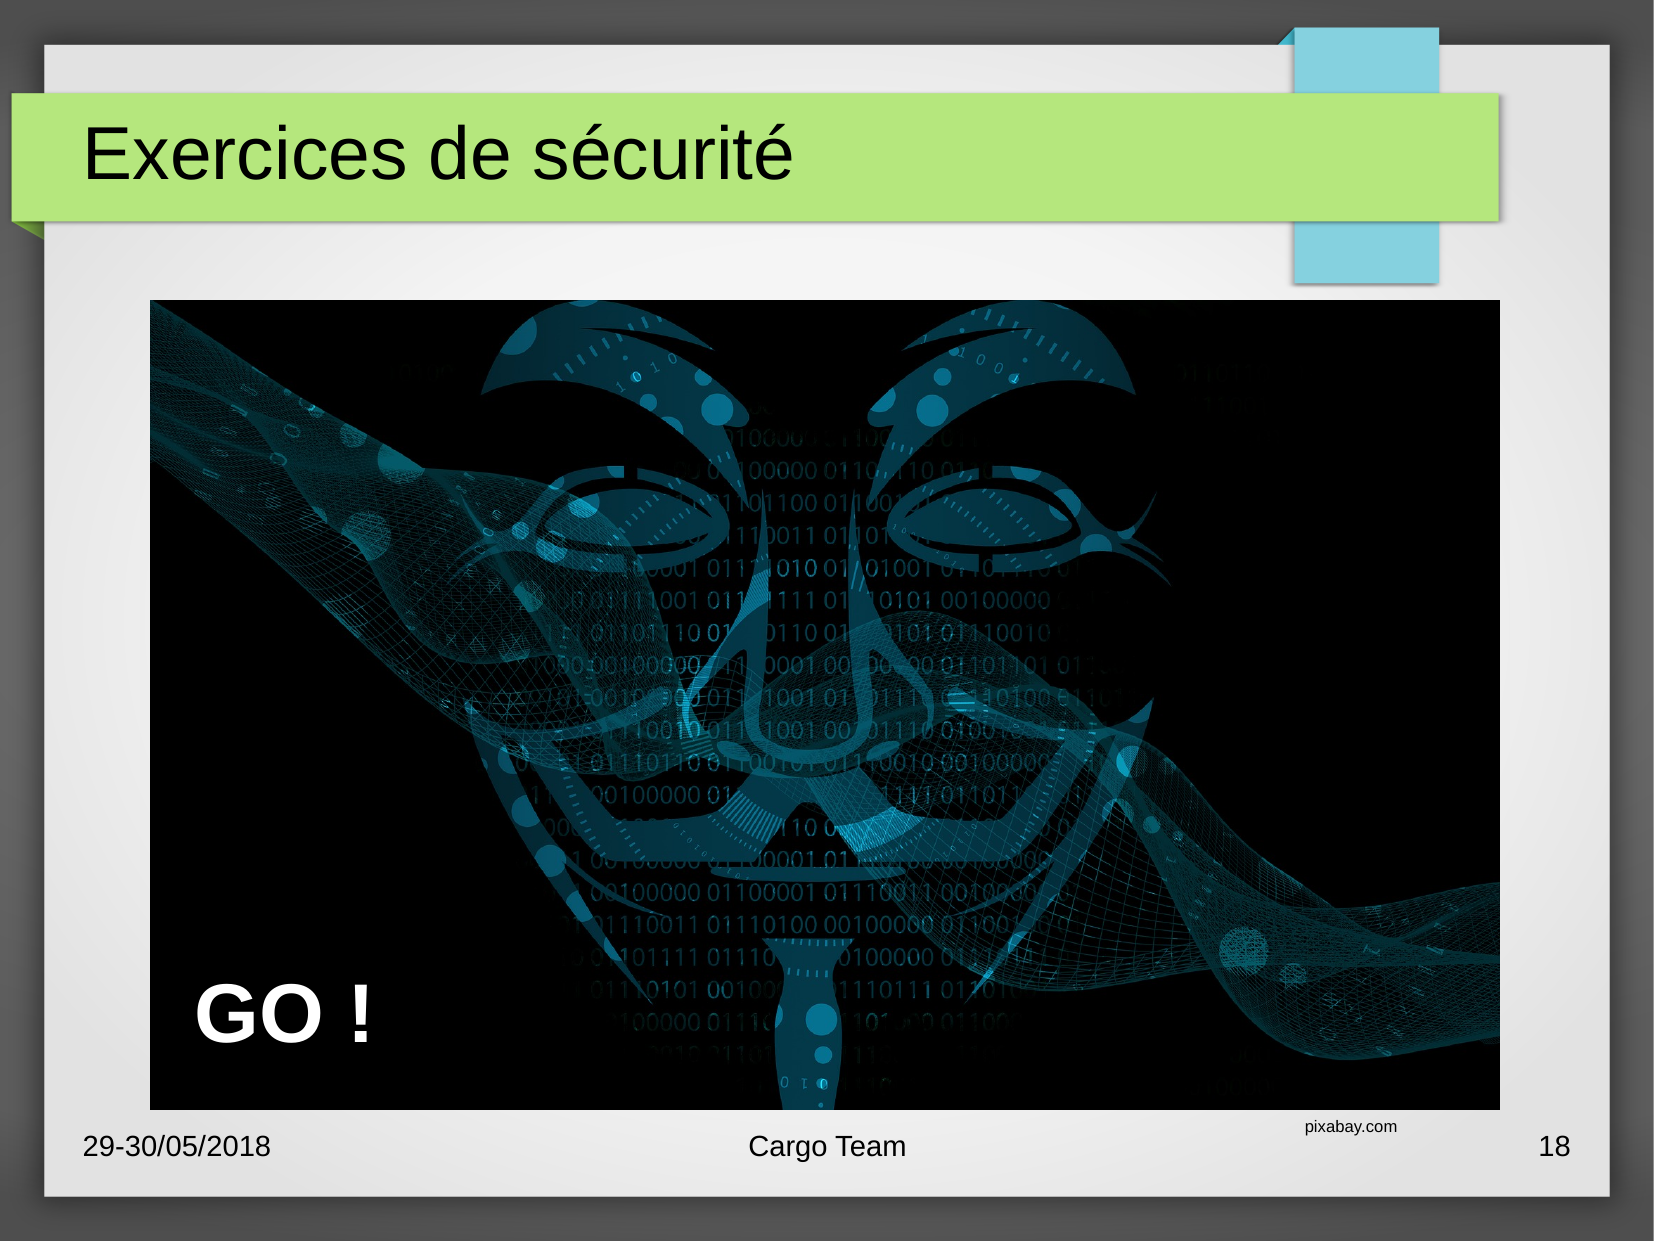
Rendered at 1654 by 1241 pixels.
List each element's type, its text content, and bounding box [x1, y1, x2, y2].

title Exercices de sécurité [82, 94, 1264, 213]
picture [0, 0, 1654, 1241]
text_box GO ! [180, 960, 496, 1053]
text_box pixabay.com [1290, 1109, 1606, 1141]
